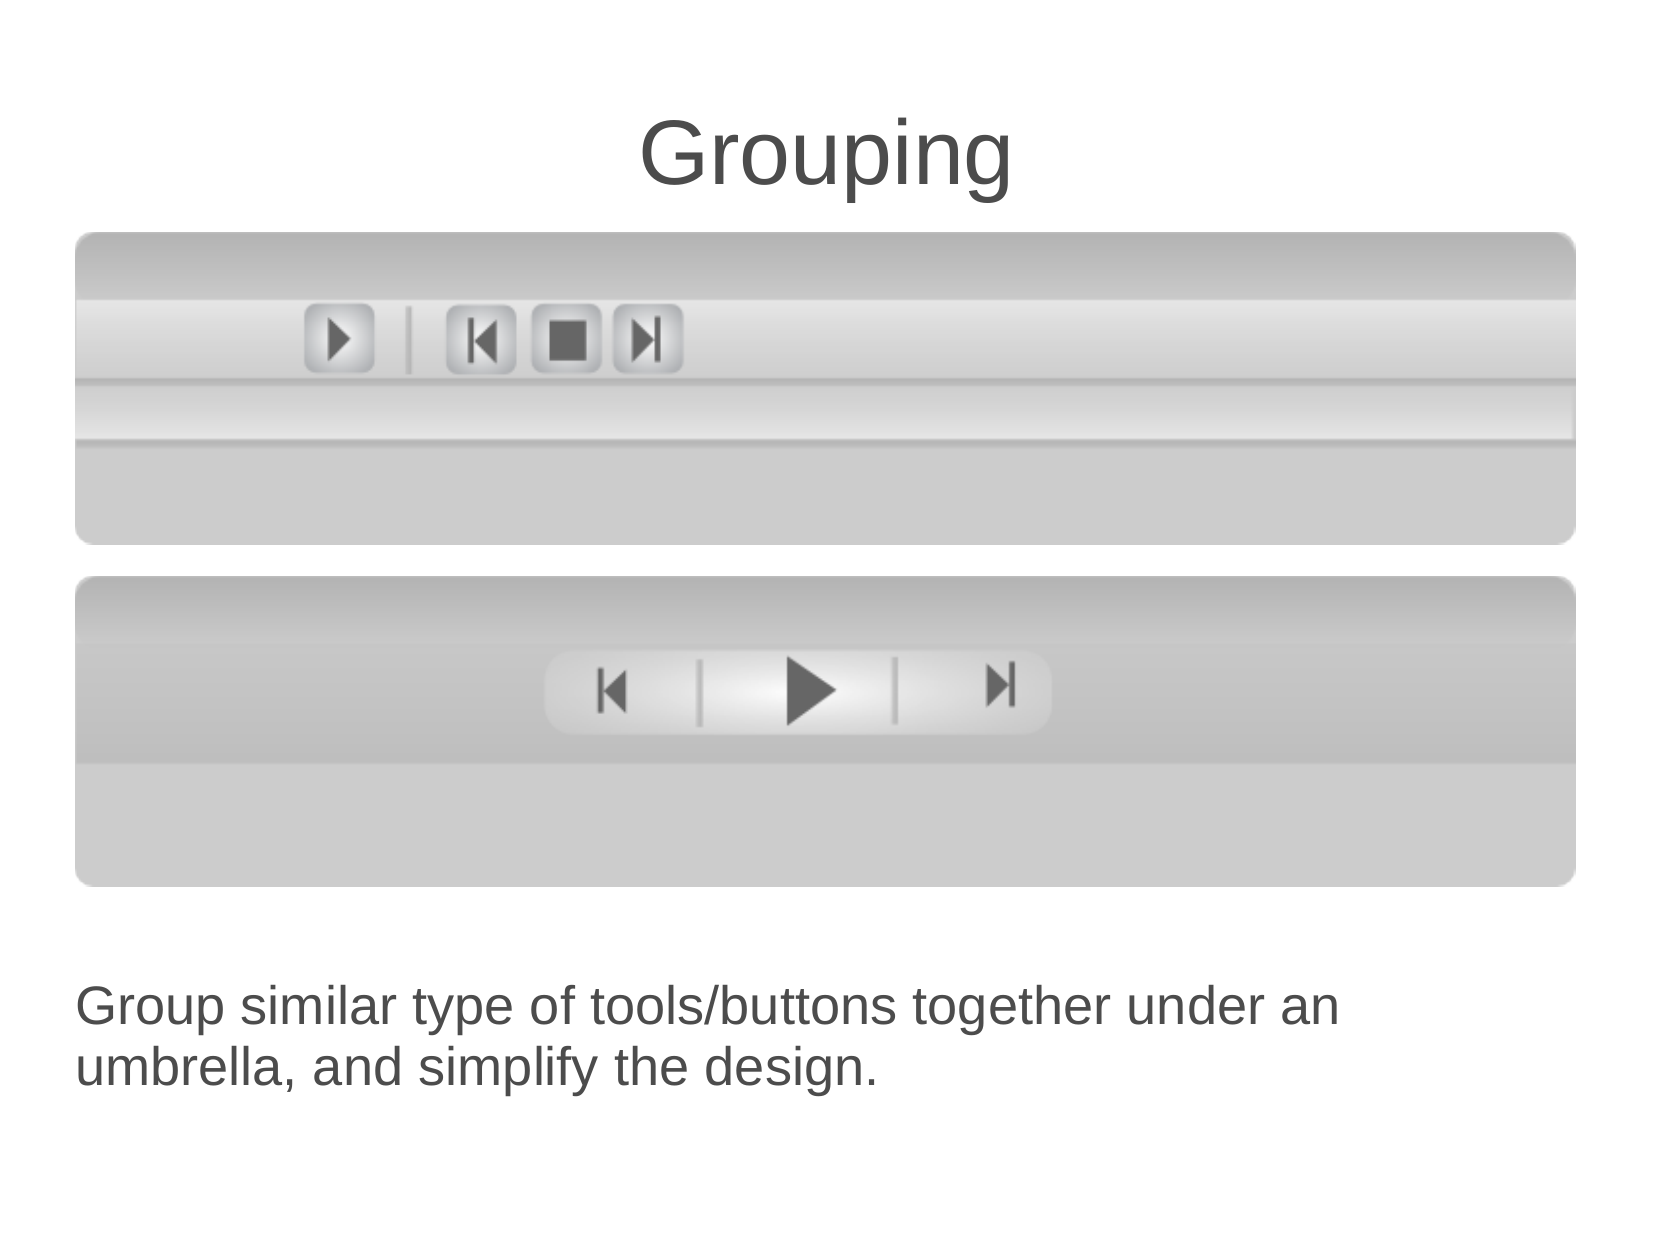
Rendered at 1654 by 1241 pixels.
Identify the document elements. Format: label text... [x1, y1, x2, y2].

title Grouping [82, 50, 1571, 232]
picture [75, 576, 1576, 887]
picture [75, 232, 1576, 545]
subtitle Group similar type of tools/buttons together under an umbrella, and simplify the design. [75, 975, 1564, 1158]
